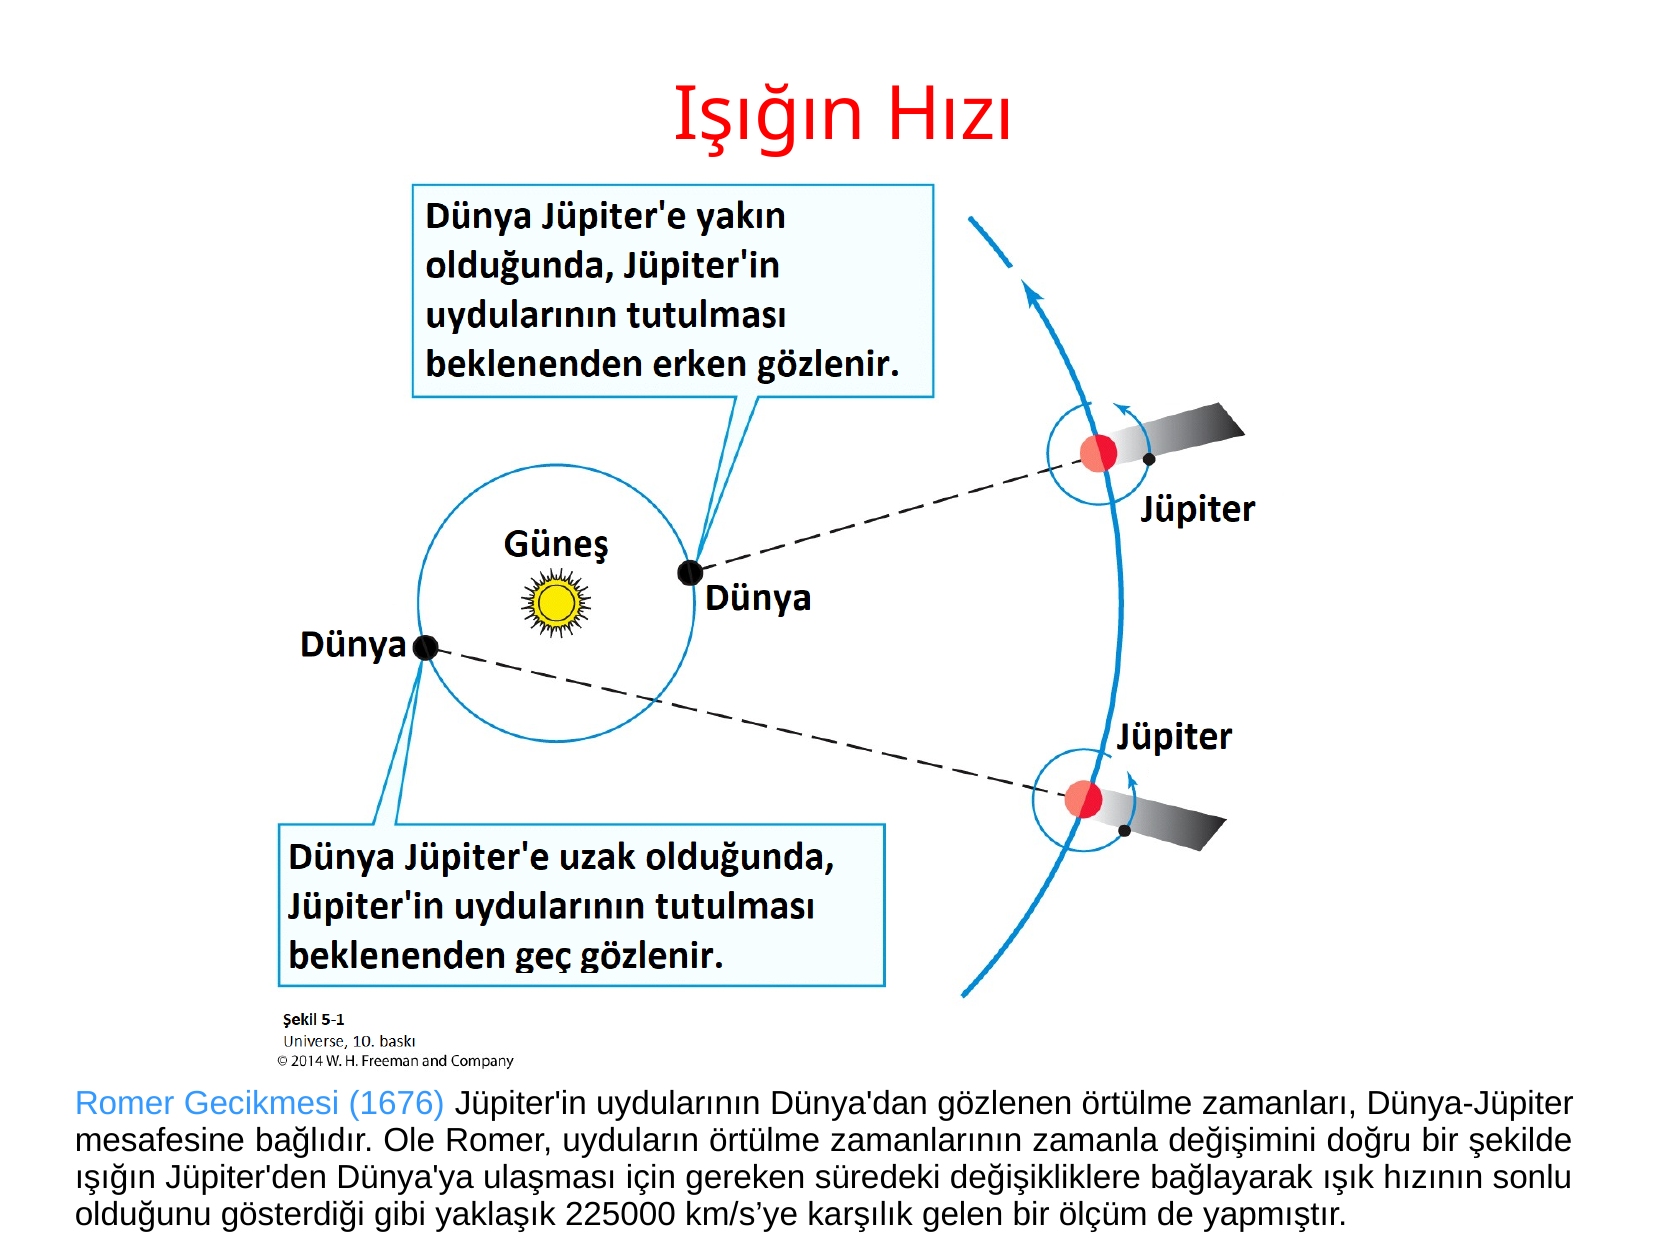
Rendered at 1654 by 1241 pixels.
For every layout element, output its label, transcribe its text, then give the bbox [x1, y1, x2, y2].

title Işığın Hızı [82, 43, 1571, 176]
picture [270, 175, 1396, 1072]
text_box Romer Gecikmesi (1676) Jüpiter'in uydularının Dünya'dan gözlenen örtülme zamanları, Dünya-Jüpiter mesafesine bağlıdır. Ole Romer, uyduların örtülme zamanlarının zamanla değişimini doğru bir şekilde ışığın Jüpiter'den Dünya'ya ulaşması için gereken süredeki değişikliklere bağlayarak ışık hızının sonlu olduğunu gösterdiği gibi yaklaşık 225000 km/s’ye karşılık gelen bir ölçüm de yapmıştır. [60, 1076, 1591, 1240]
